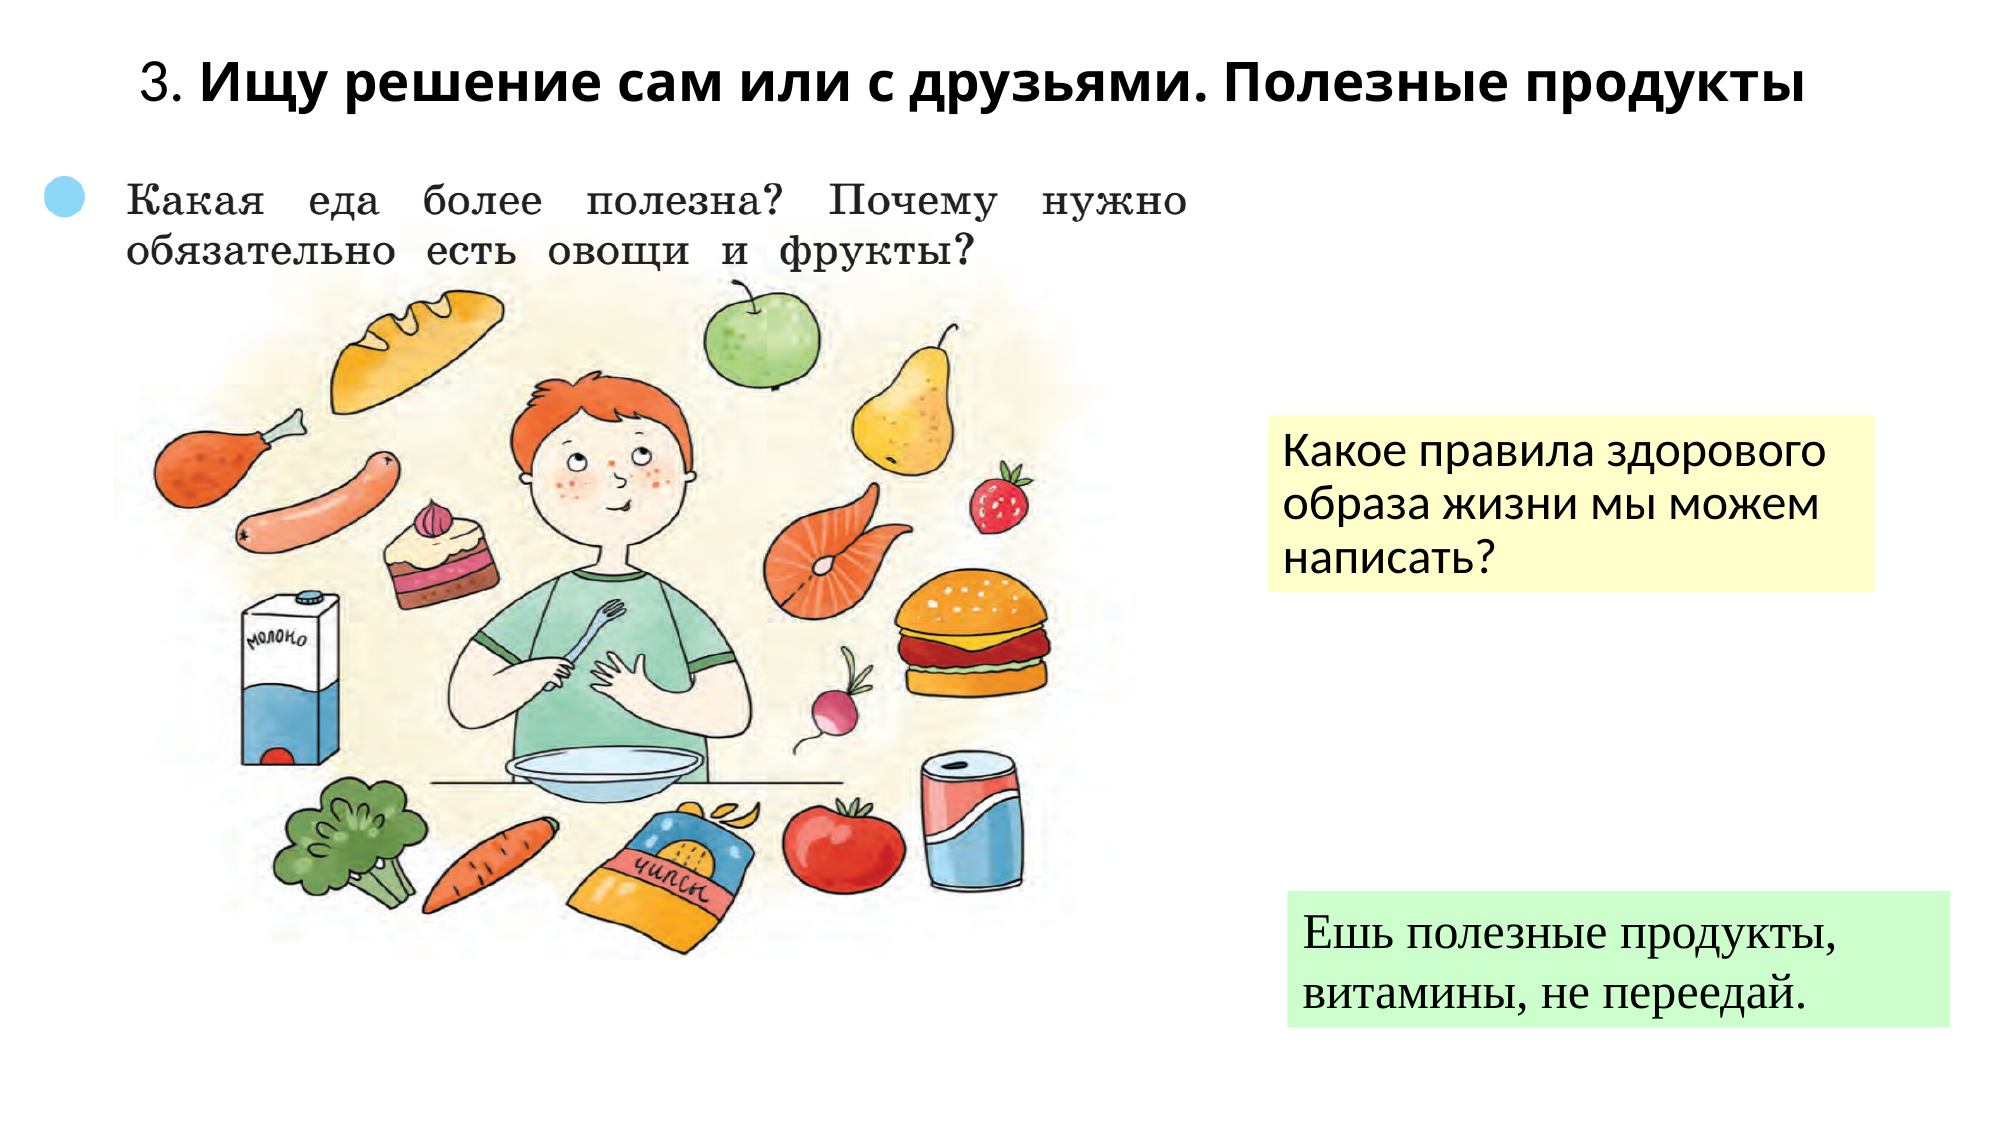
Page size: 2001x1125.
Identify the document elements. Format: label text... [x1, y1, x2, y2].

list Какое правила здорового образа жизни мы можем написать? [1267, 415, 1876, 593]
title 3. Ищу решение сам или с друзьями. Полезные продукты [123, 38, 1849, 125]
picture [17, 165, 1232, 960]
text_box Ешь полезные продукты, витамины, не переедай. [1287, 891, 1951, 1028]
